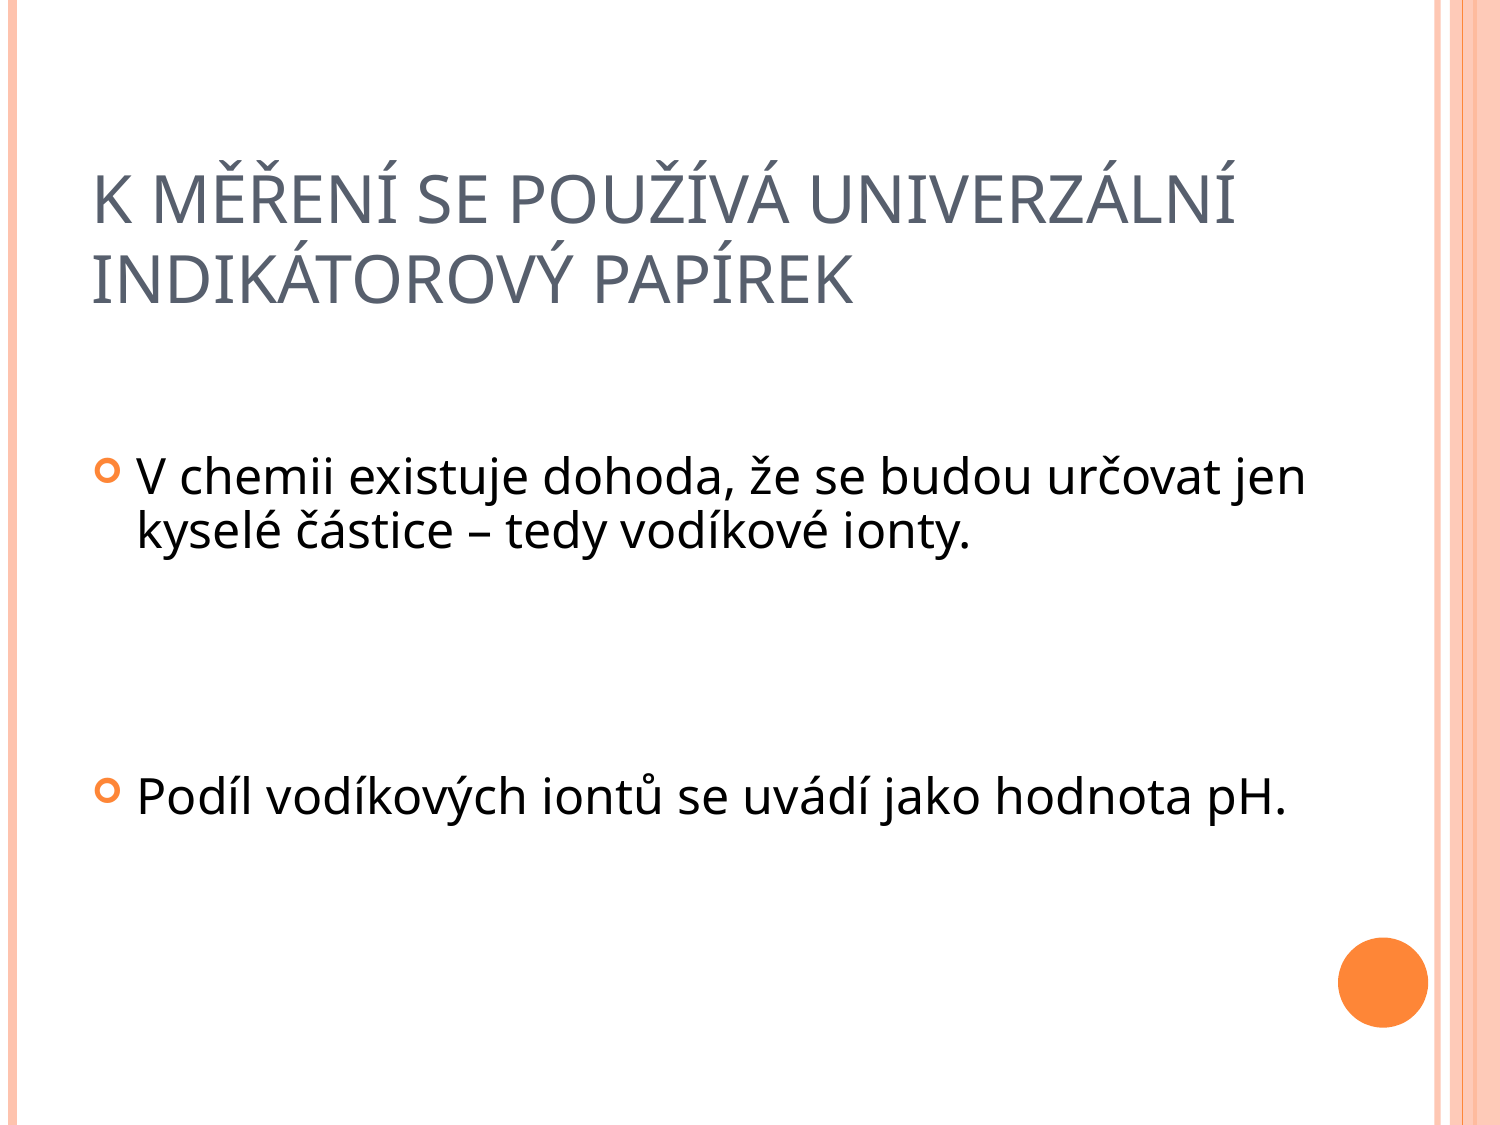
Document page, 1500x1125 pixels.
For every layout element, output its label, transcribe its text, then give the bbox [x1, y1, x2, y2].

title K MĚŘENÍ SE POUŽÍVÁ UNIVERZÁLNÍ INDIKÁTOROVÝ PAPÍREK [76, 137, 1302, 325]
list V chemii existuje dohoda, že se budou určovat jen kyselé částice – tedy vodíkové ionty. Podíl vodíkových iontů se uvádí jako hodnota pH. [76, 444, 1427, 1071]
